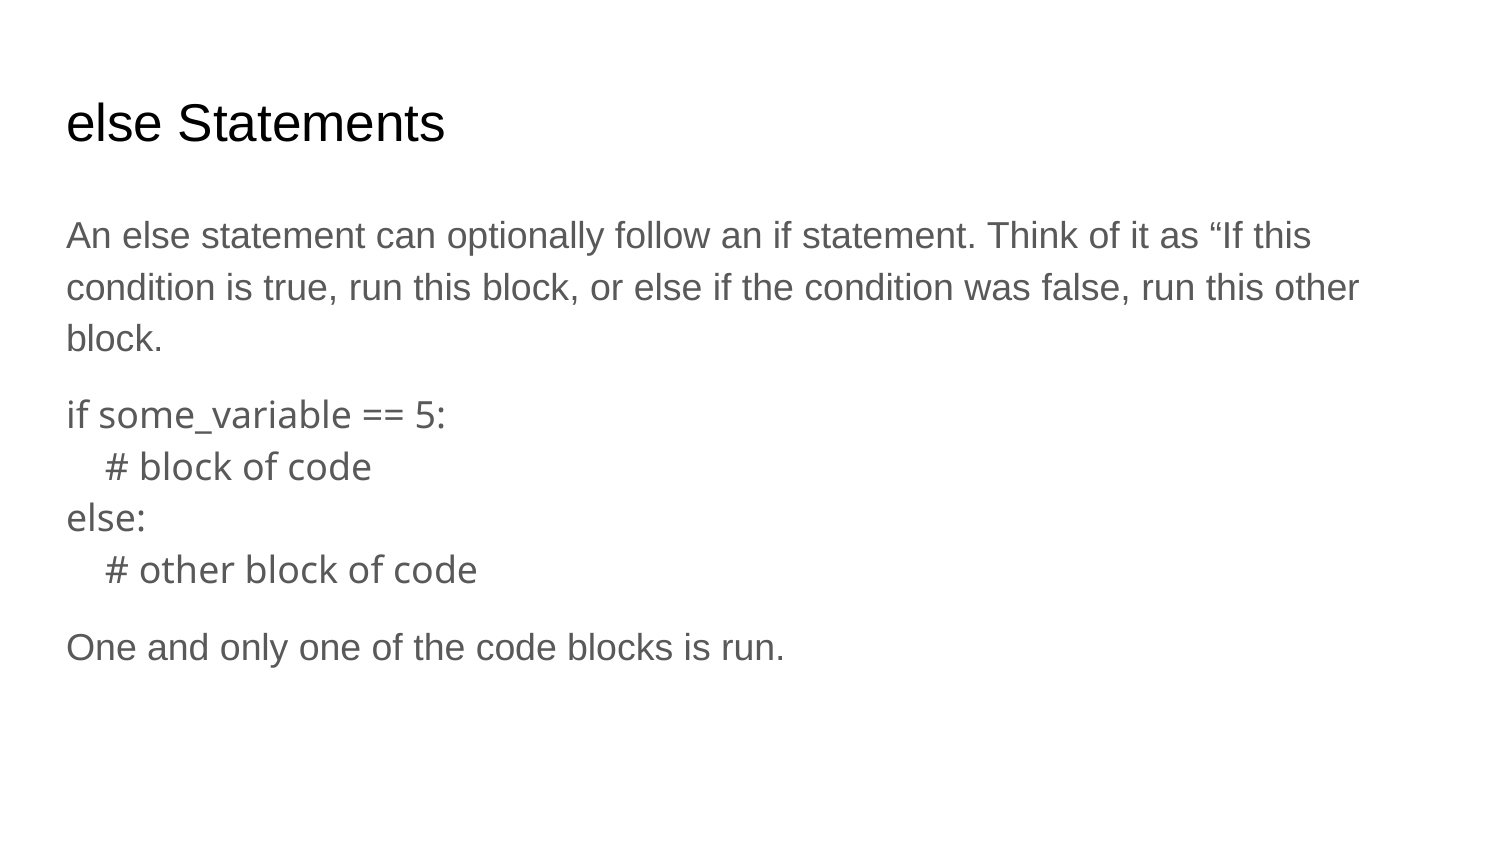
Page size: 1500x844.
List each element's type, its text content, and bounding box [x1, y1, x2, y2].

title else Statements [51, 72, 1449, 167]
list An else statement can optionally follow an if statement. Think of it as “If this condition is true, run this block, or else if the condition was false, run this other block. if some_variable == 5: # block of code else: # other block of code One and only one of the code blocks is run. [51, 189, 1449, 750]
